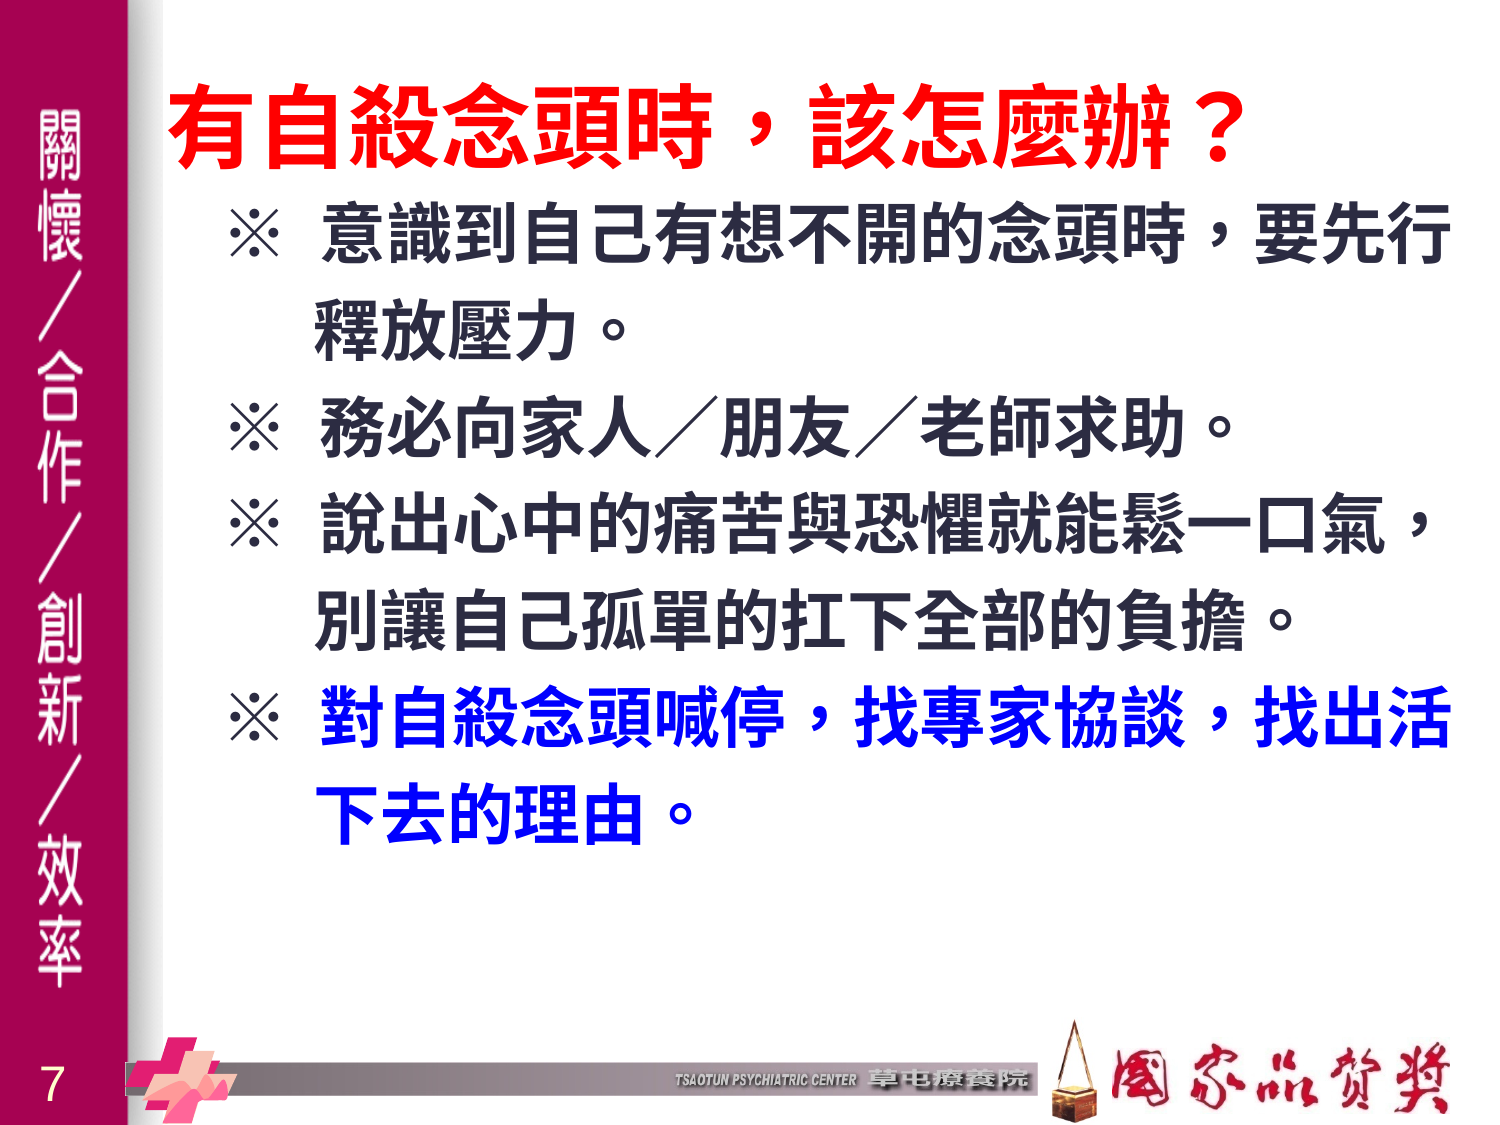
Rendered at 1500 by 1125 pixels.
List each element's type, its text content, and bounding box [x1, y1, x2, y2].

text_box [23, 1043, 337, 1119]
title 有自殺念頭時，該怎麼辦？ [150, 62, 1469, 184]
list ※ 意識到自己有想不開的念頭時，要先行 釋放壓力。 ※ 務必向家人／朋友／老師求助。 ※ 說出心中的痛苦與恐懼就能鬆一口氣， 別讓自己孤單的扛下全部的負擔。 ※ 對自殺念頭喊停，找專家協談，找出活 下去的理由。 [150, 184, 1500, 1005]
